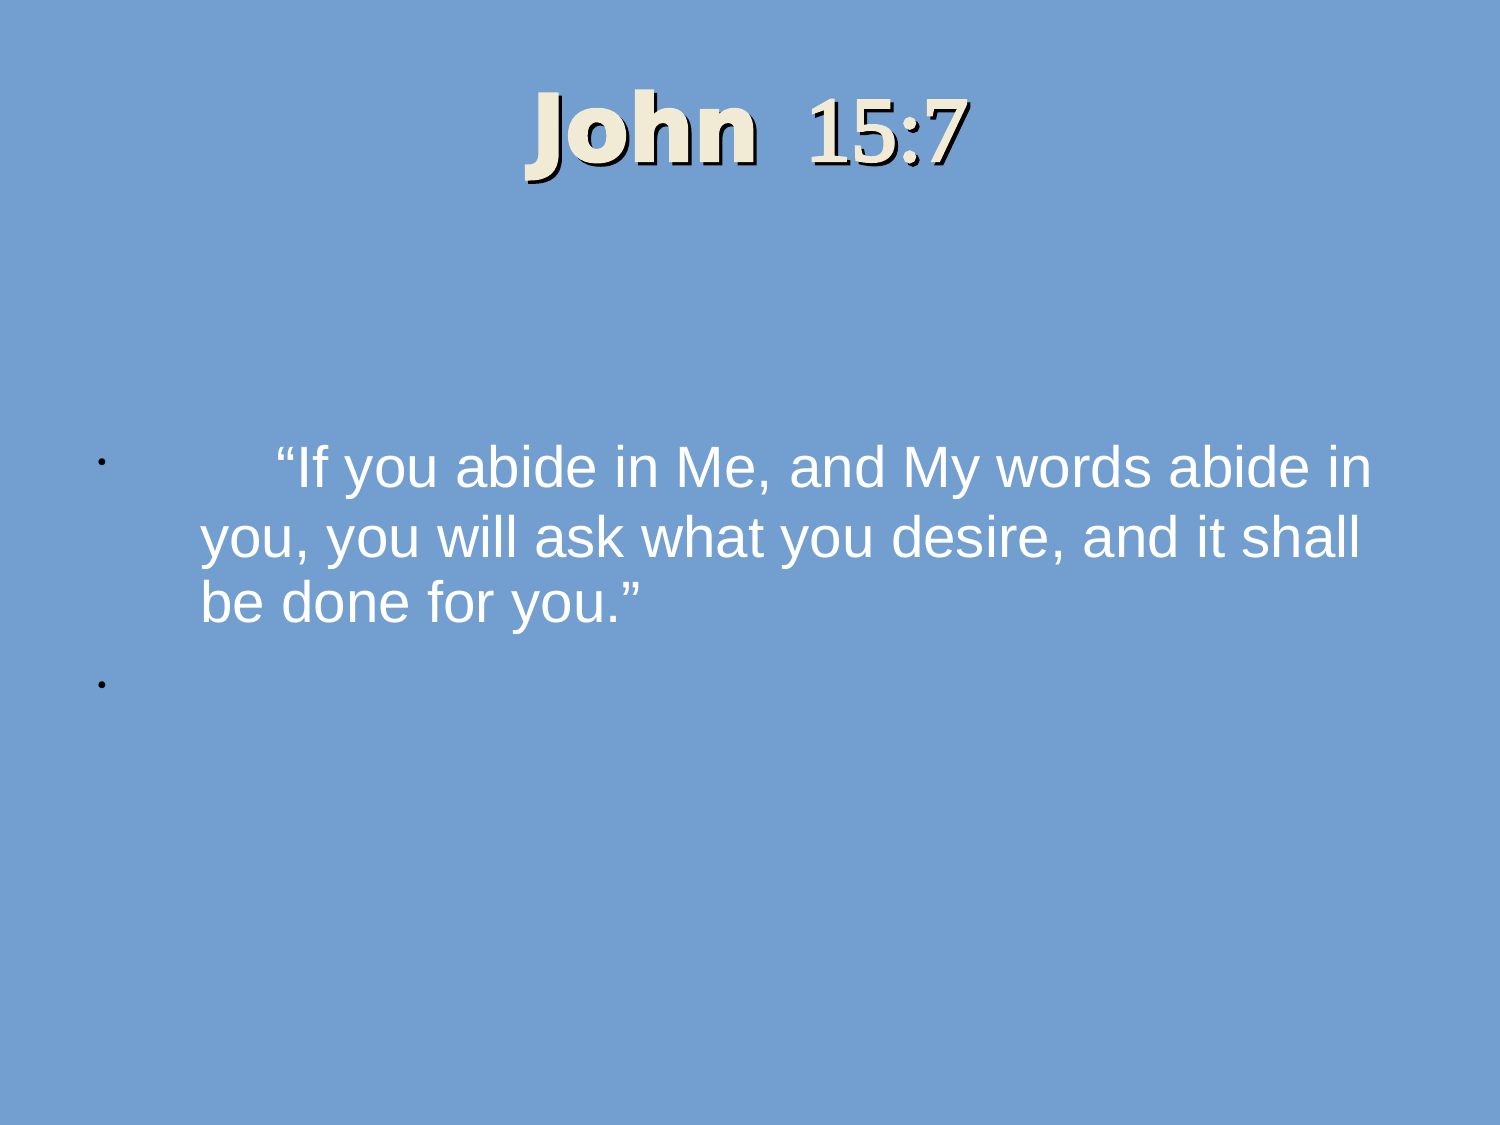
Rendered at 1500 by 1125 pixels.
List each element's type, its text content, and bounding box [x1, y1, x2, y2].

list “If you abide in Me, and My words abide in you, you will ask what you desire, and it shall be done for you.” [75, 425, 1426, 1125]
title John 15:7 [75, 44, 1426, 233]
